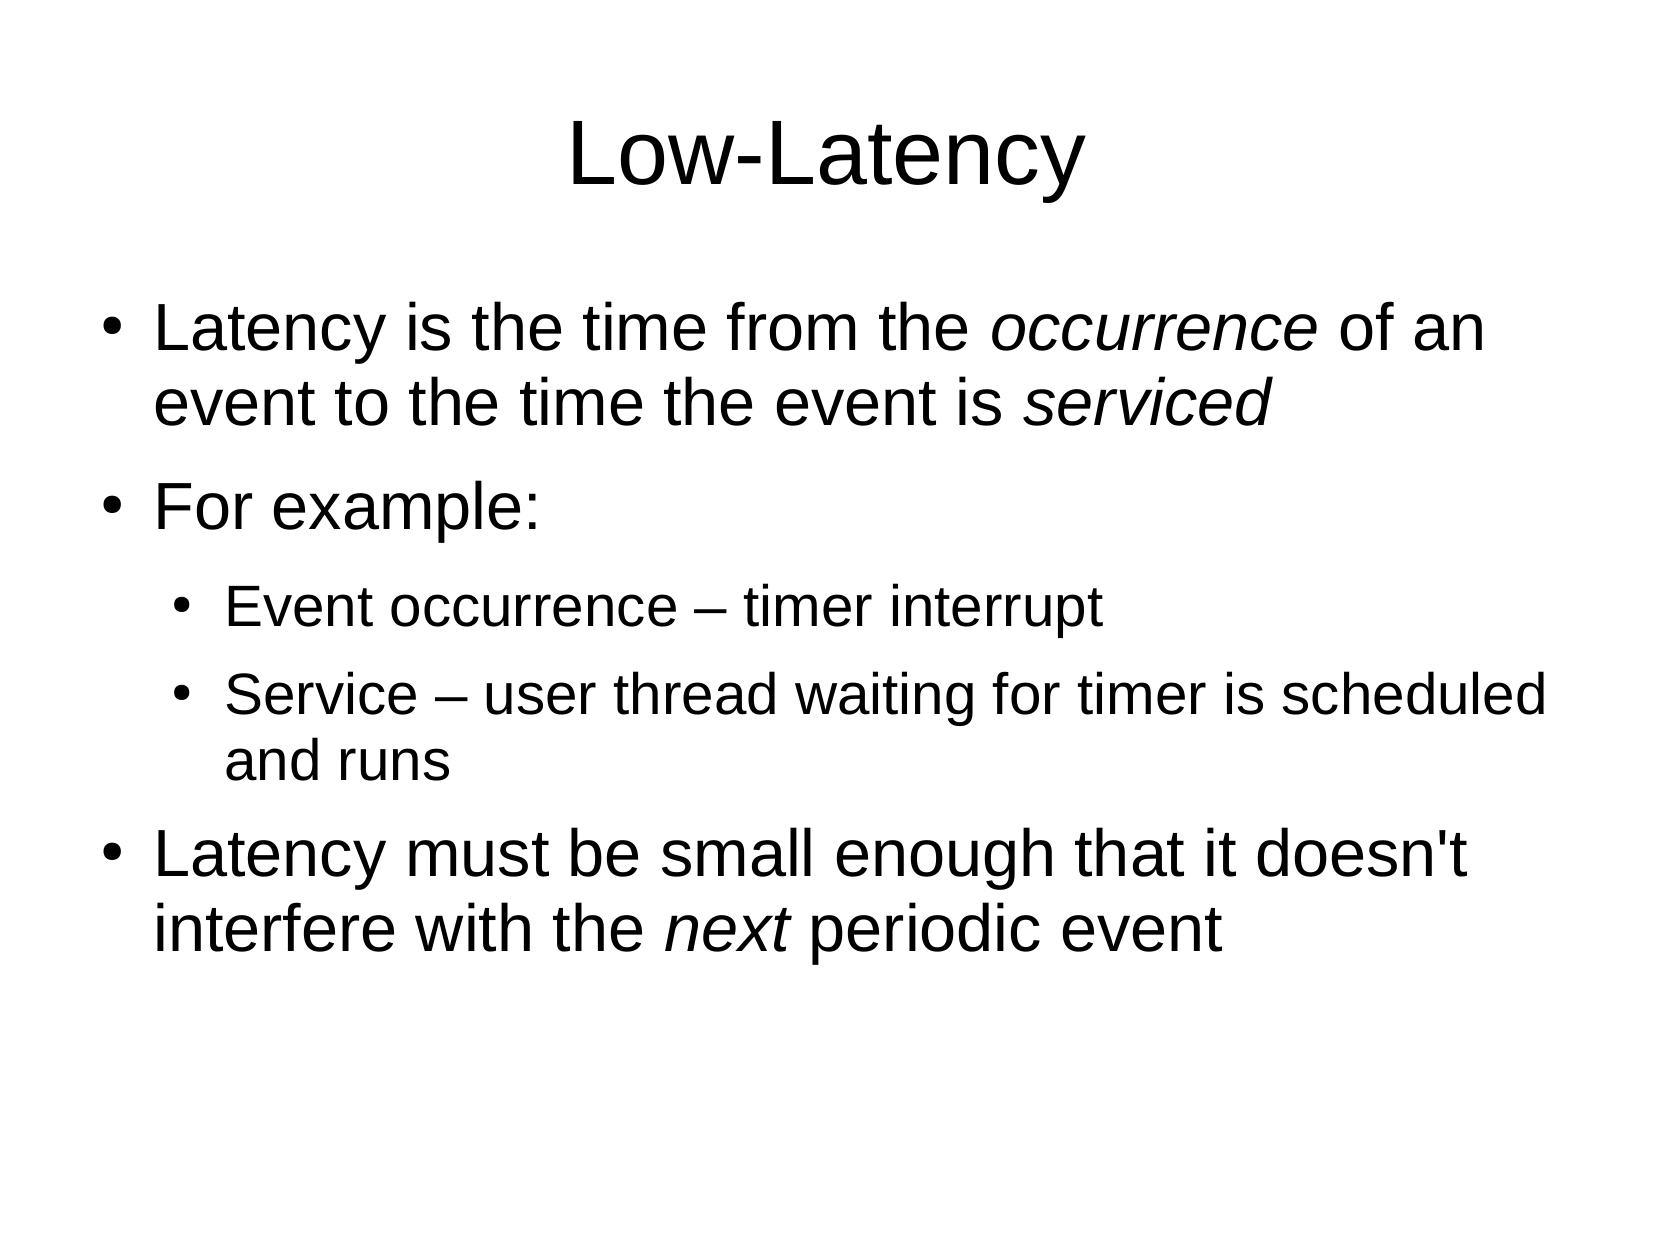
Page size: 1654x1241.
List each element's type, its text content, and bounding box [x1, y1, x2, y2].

title Low-Latency [82, 56, 1571, 250]
list Latency is the time from the occurrence of an event to the time the event is serviced For example: Event occurrence – timer interrupt Service – user thread waiting for timer is scheduled and runs Latency must be small enough that it doesn't interfere with the next periodic event [82, 290, 1571, 1094]
